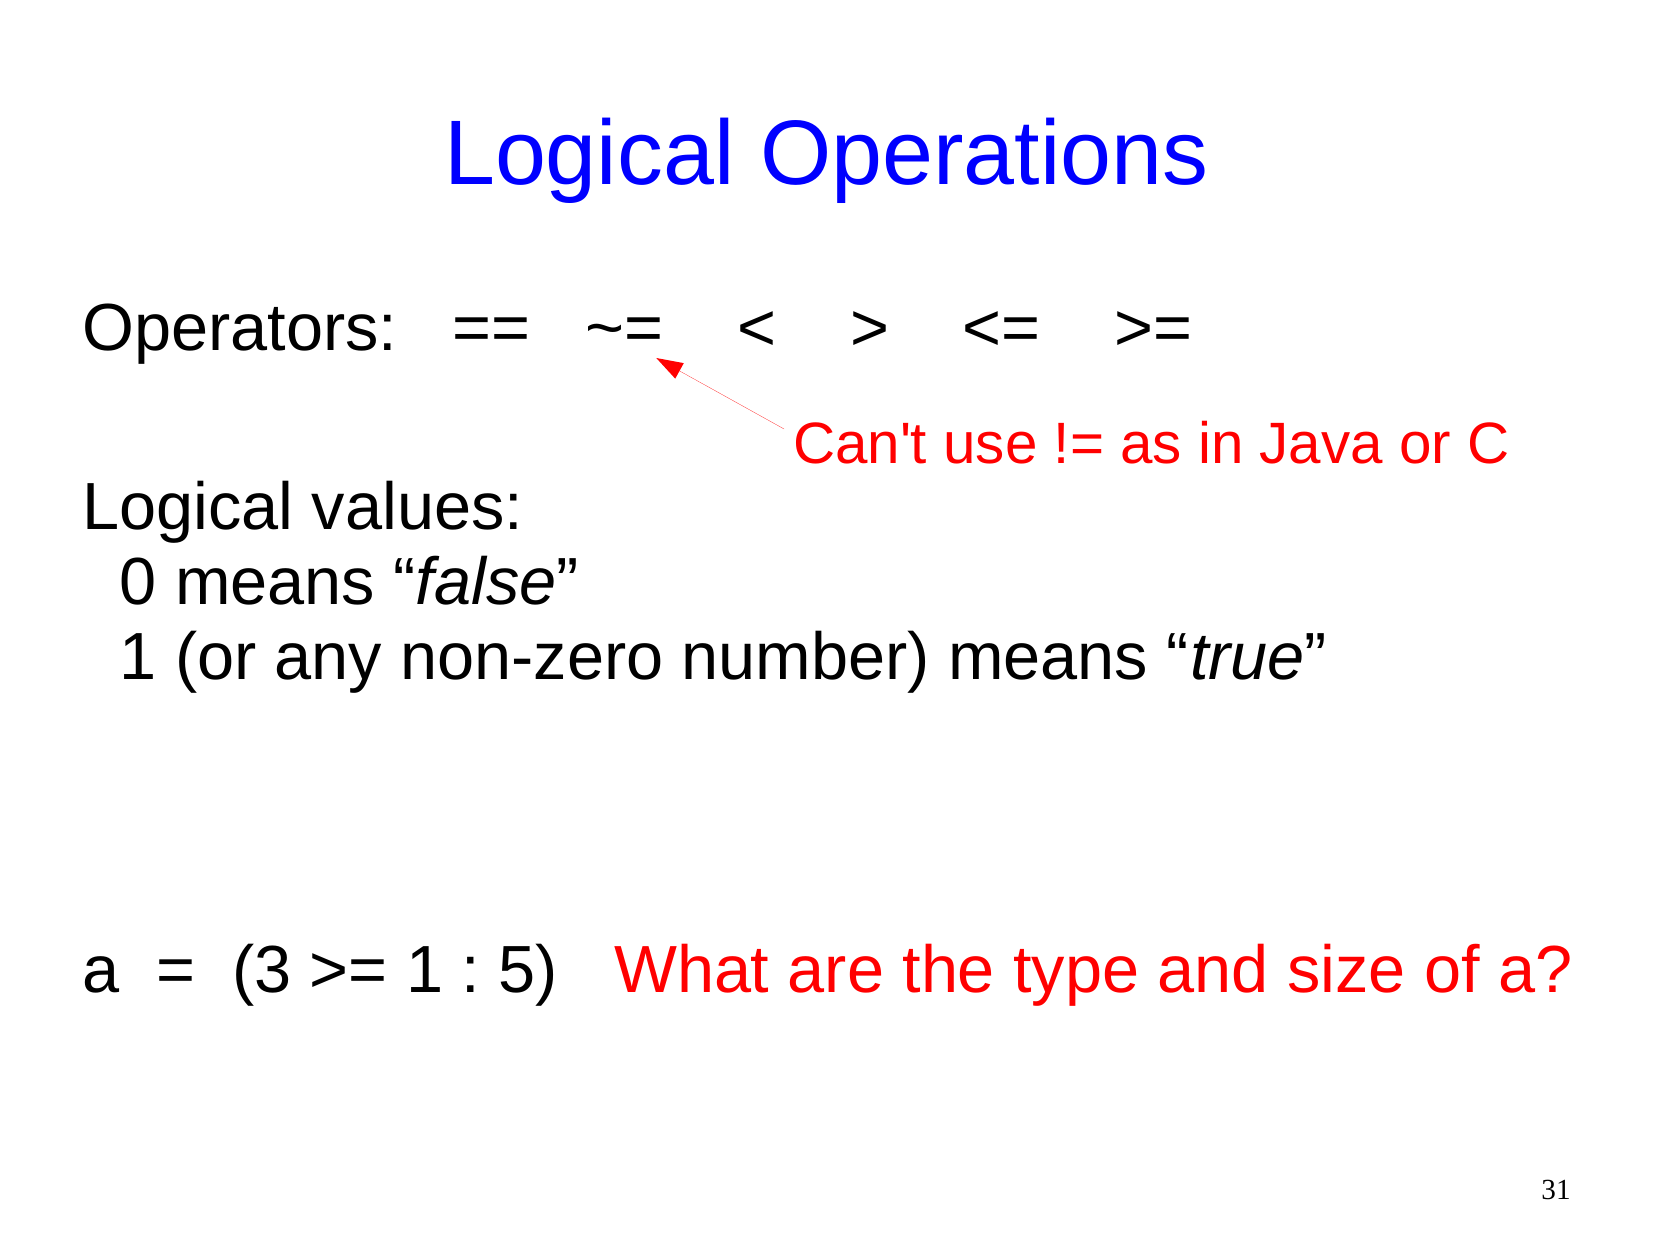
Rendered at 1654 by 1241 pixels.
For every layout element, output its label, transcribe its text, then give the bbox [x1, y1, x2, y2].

text_box Can't use != as in Java or C [778, 403, 1612, 484]
title Logical Operations [82, 49, 1571, 257]
list Operators: == ~= < > <= >= Logical values: 0 means “false” 1 (or any non-zero number) means “true” a = (3 >= 1 : 5) What are the type and size of a? [82, 290, 1614, 1109]
